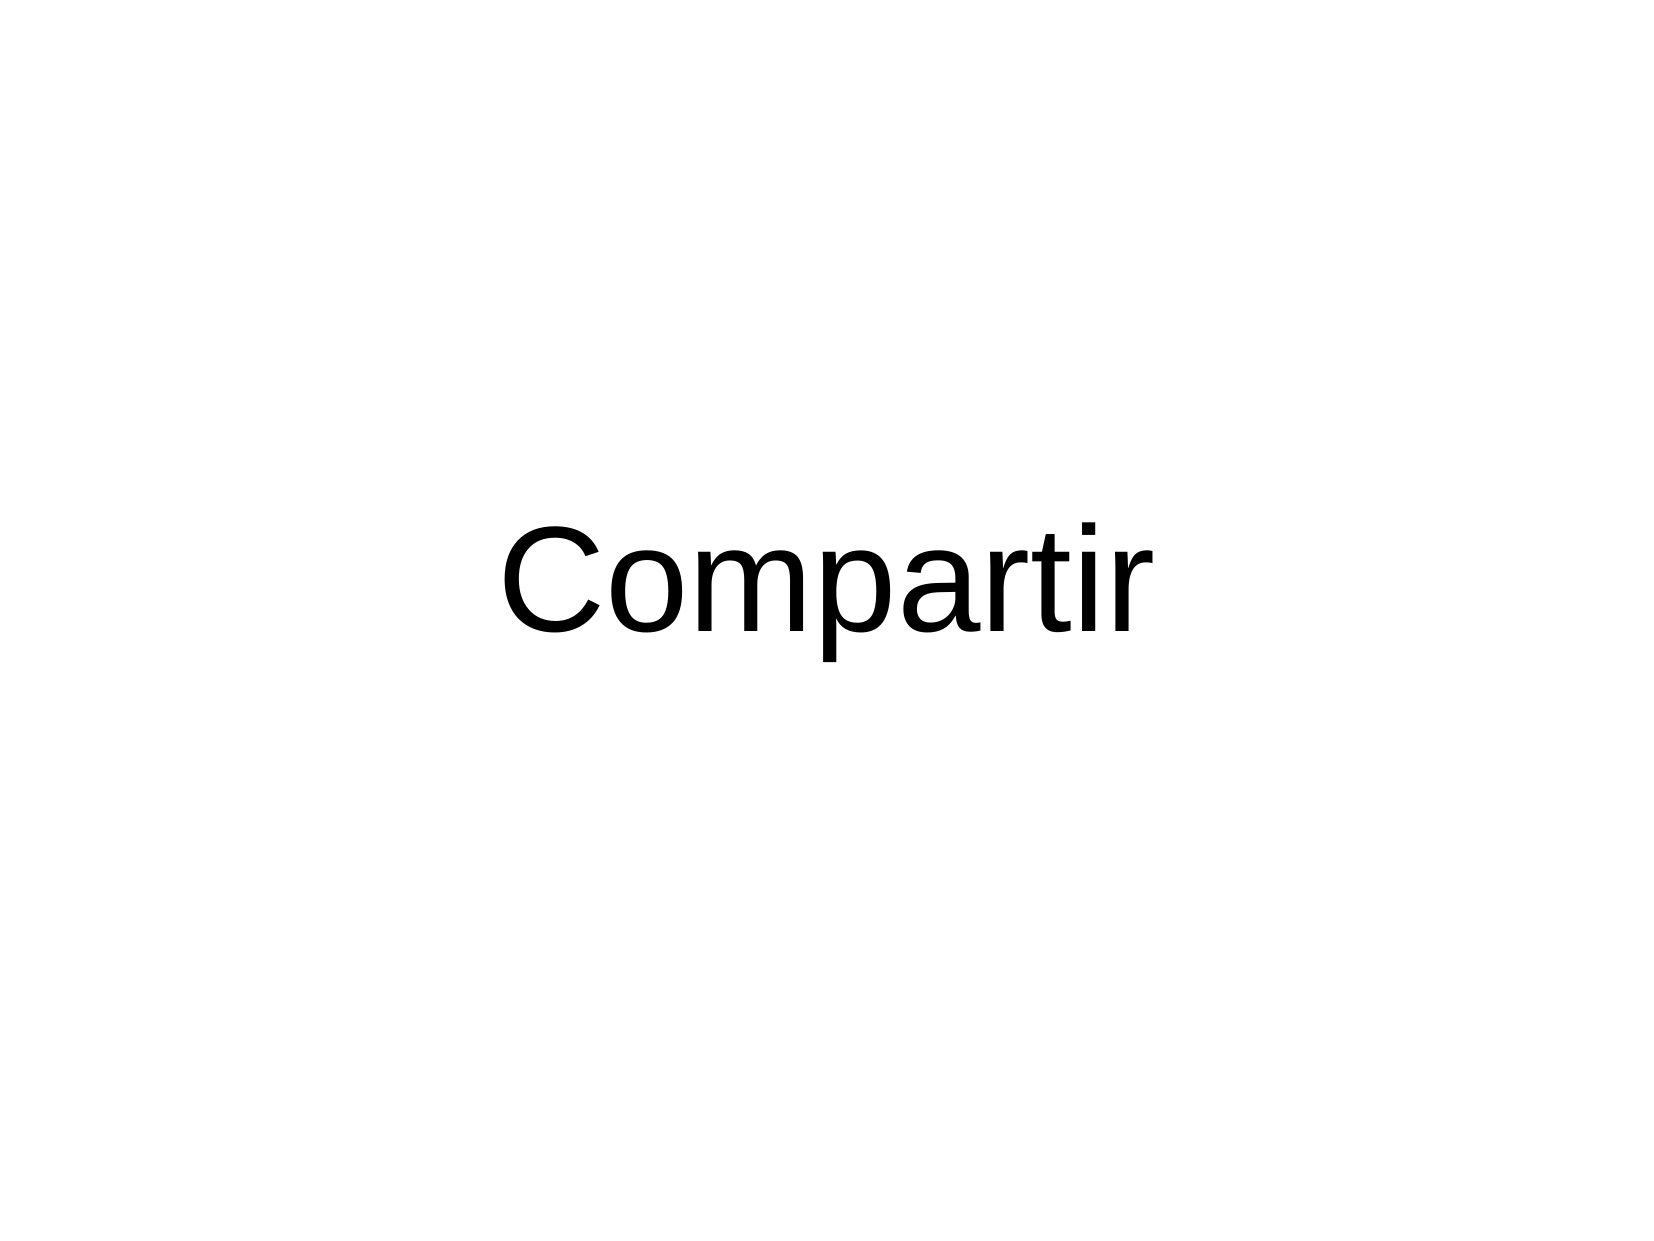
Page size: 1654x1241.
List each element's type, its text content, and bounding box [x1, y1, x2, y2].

subtitle Compartir [82, 49, 1571, 1109]
